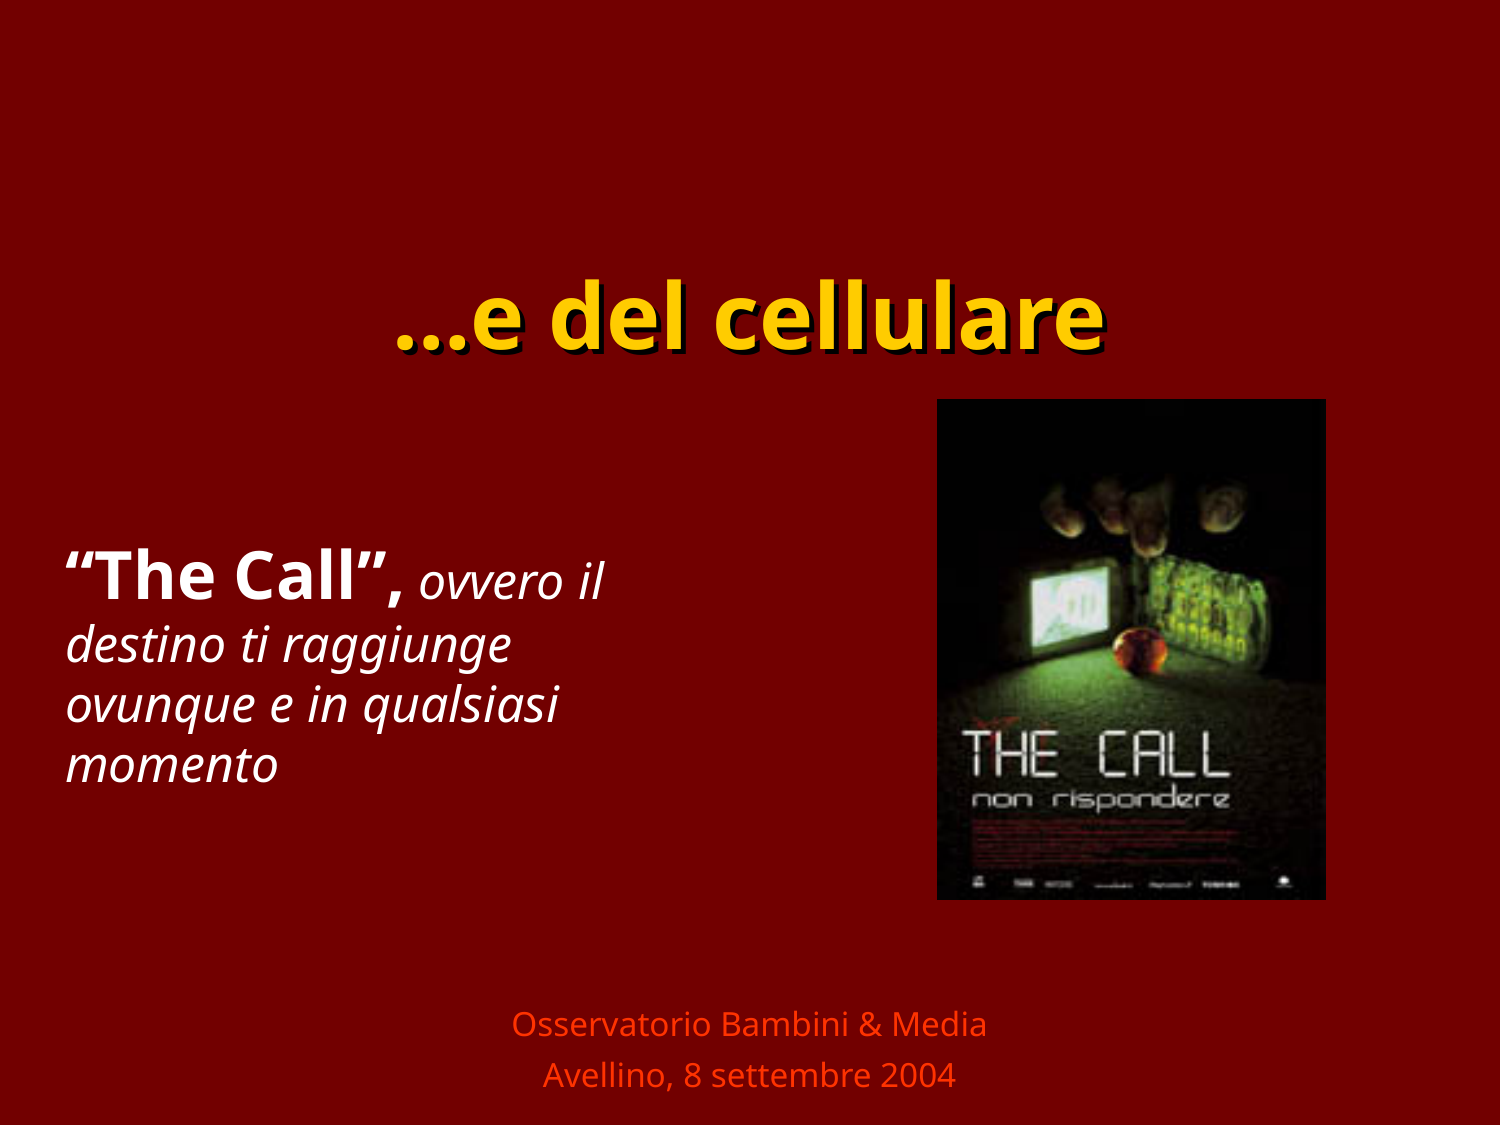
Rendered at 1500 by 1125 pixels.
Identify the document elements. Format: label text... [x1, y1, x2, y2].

text_box Osservatorio Bambini & Media Avellino, 8 settembre 2004 [24, 1012, 1475, 1100]
text_box “The Call”, ovvero il destino ti raggiunge ovunque e in qualsiasi momento [50, 525, 701, 800]
picture [937, 399, 1326, 901]
text_box …e del cellulare [137, 250, 1362, 375]
